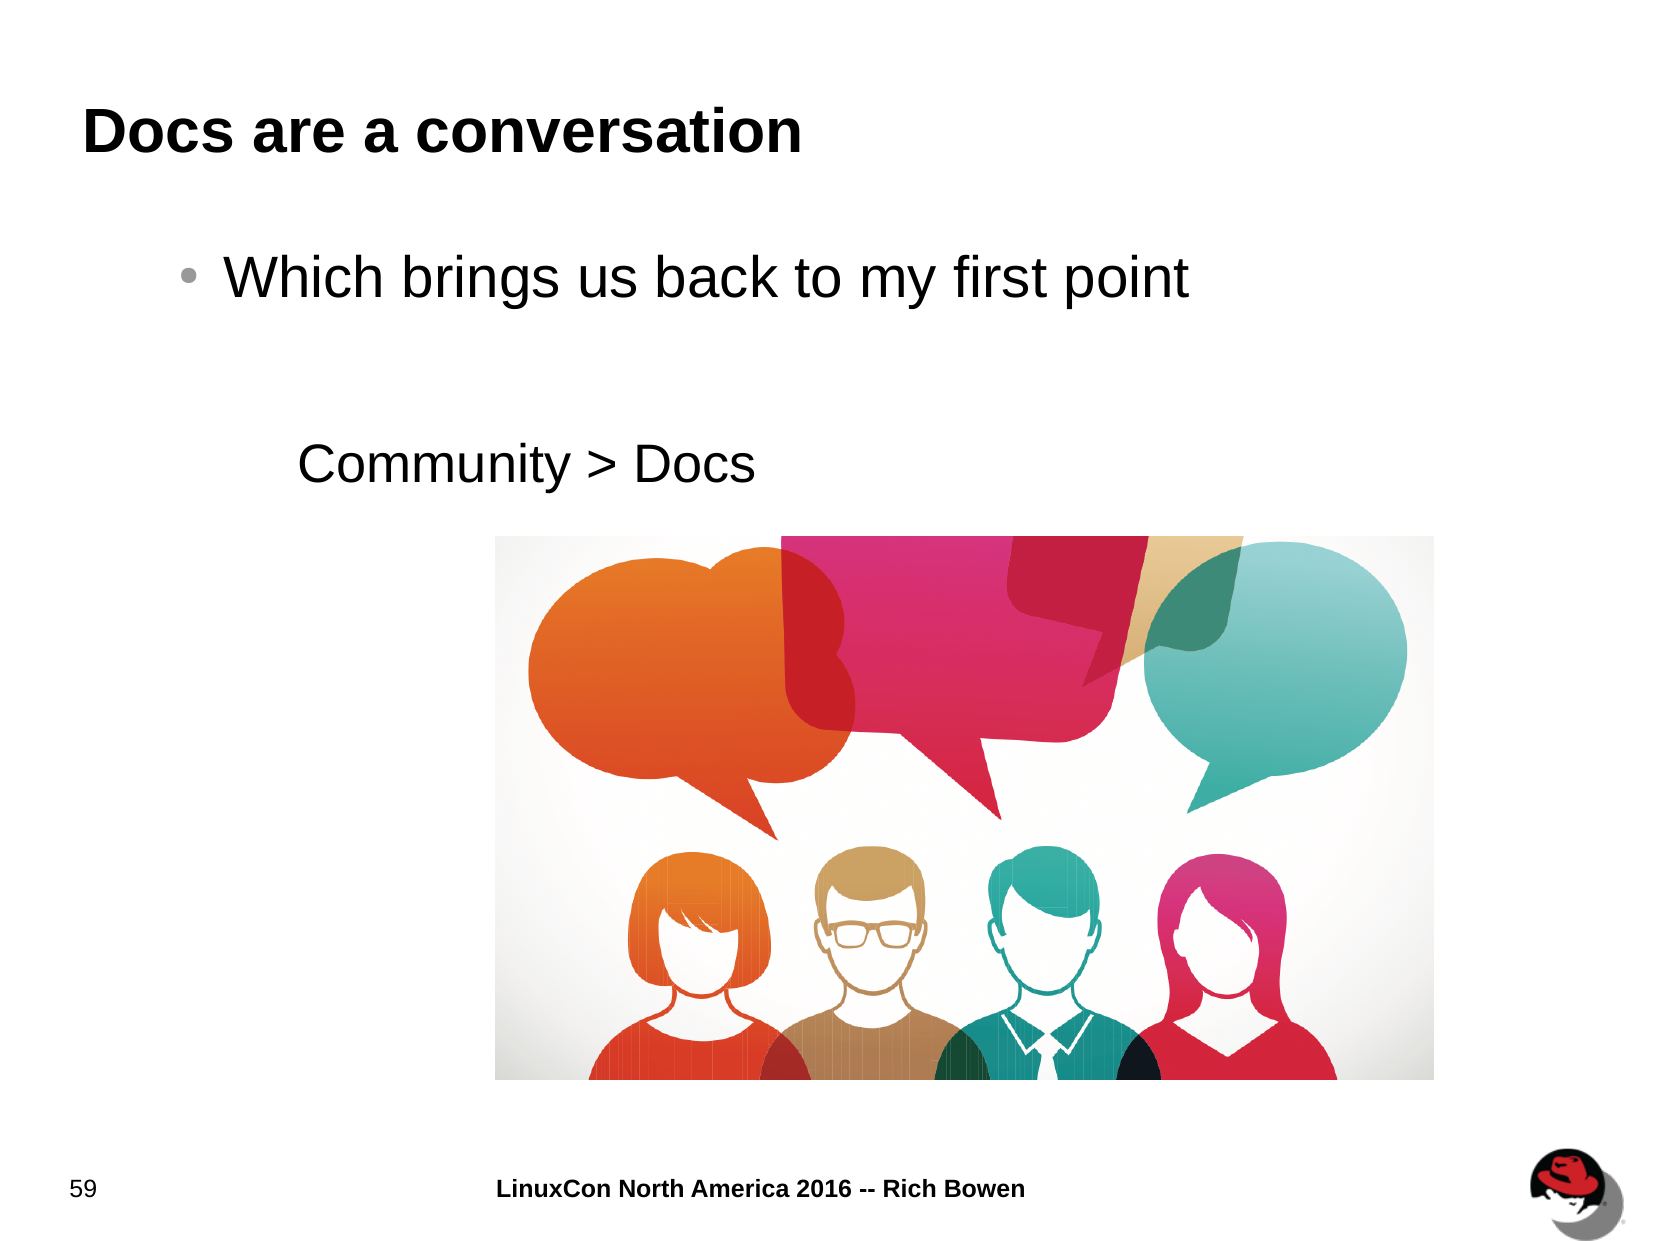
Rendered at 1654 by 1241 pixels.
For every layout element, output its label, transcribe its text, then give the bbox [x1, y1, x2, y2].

title Docs are a conversation [82, 37, 1571, 226]
picture [1529, 1146, 1613, 1224]
list Which brings us back to my first point Community > Docs [86, 244, 1576, 1039]
picture [495, 536, 1434, 1081]
